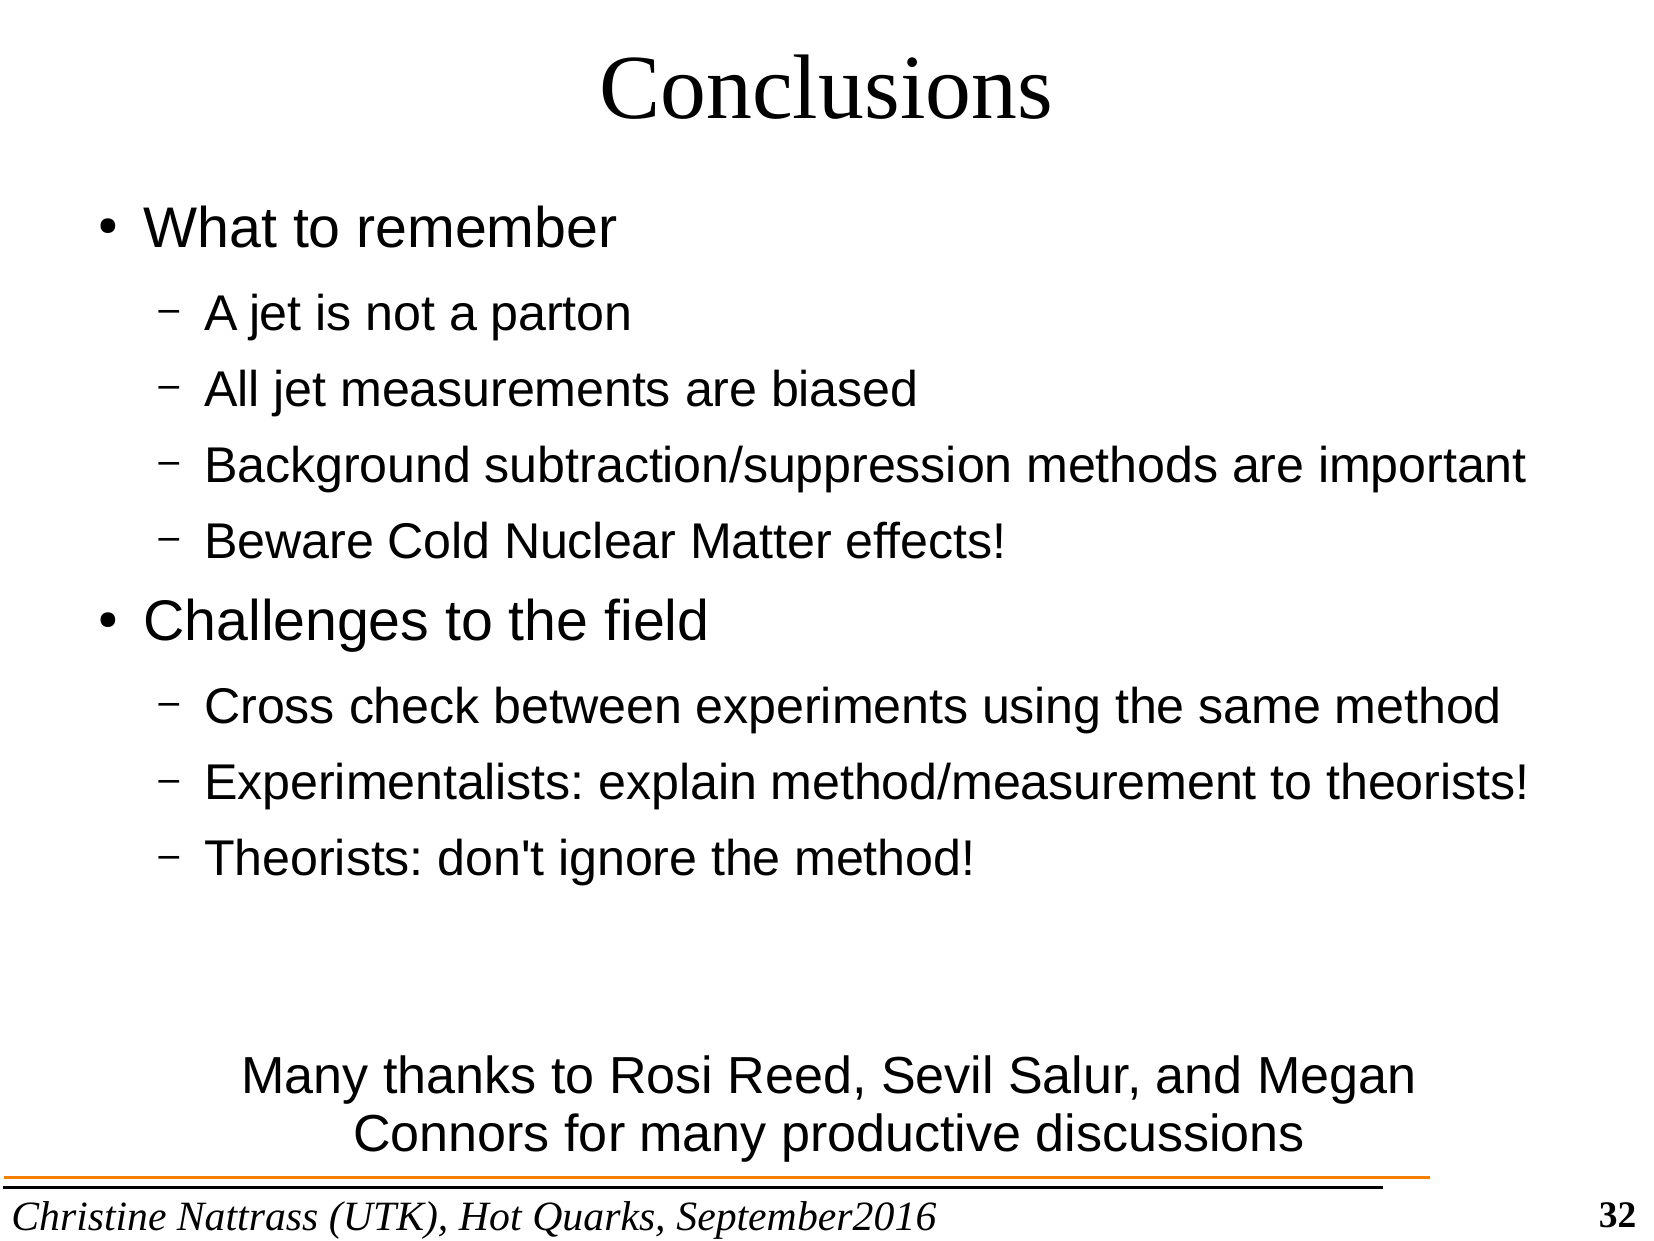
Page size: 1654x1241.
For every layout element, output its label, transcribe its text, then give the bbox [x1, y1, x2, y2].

title Conclusions [82, 13, 1571, 163]
list What to remember A jet is not a parton All jet measurements are biased Background subtraction/suppression methods are important Beware Cold Nuclear Matter effects! Challenges to the field Cross check between experiments using the same method Experimentalists: explain method/measurement to theorists! Theorists: don't ignore the method! [82, 195, 1538, 915]
text_box Many thanks to Rosi Reed, Sevil Salur, and Megan Connors for many productive discussions [155, 1039, 1504, 1172]
